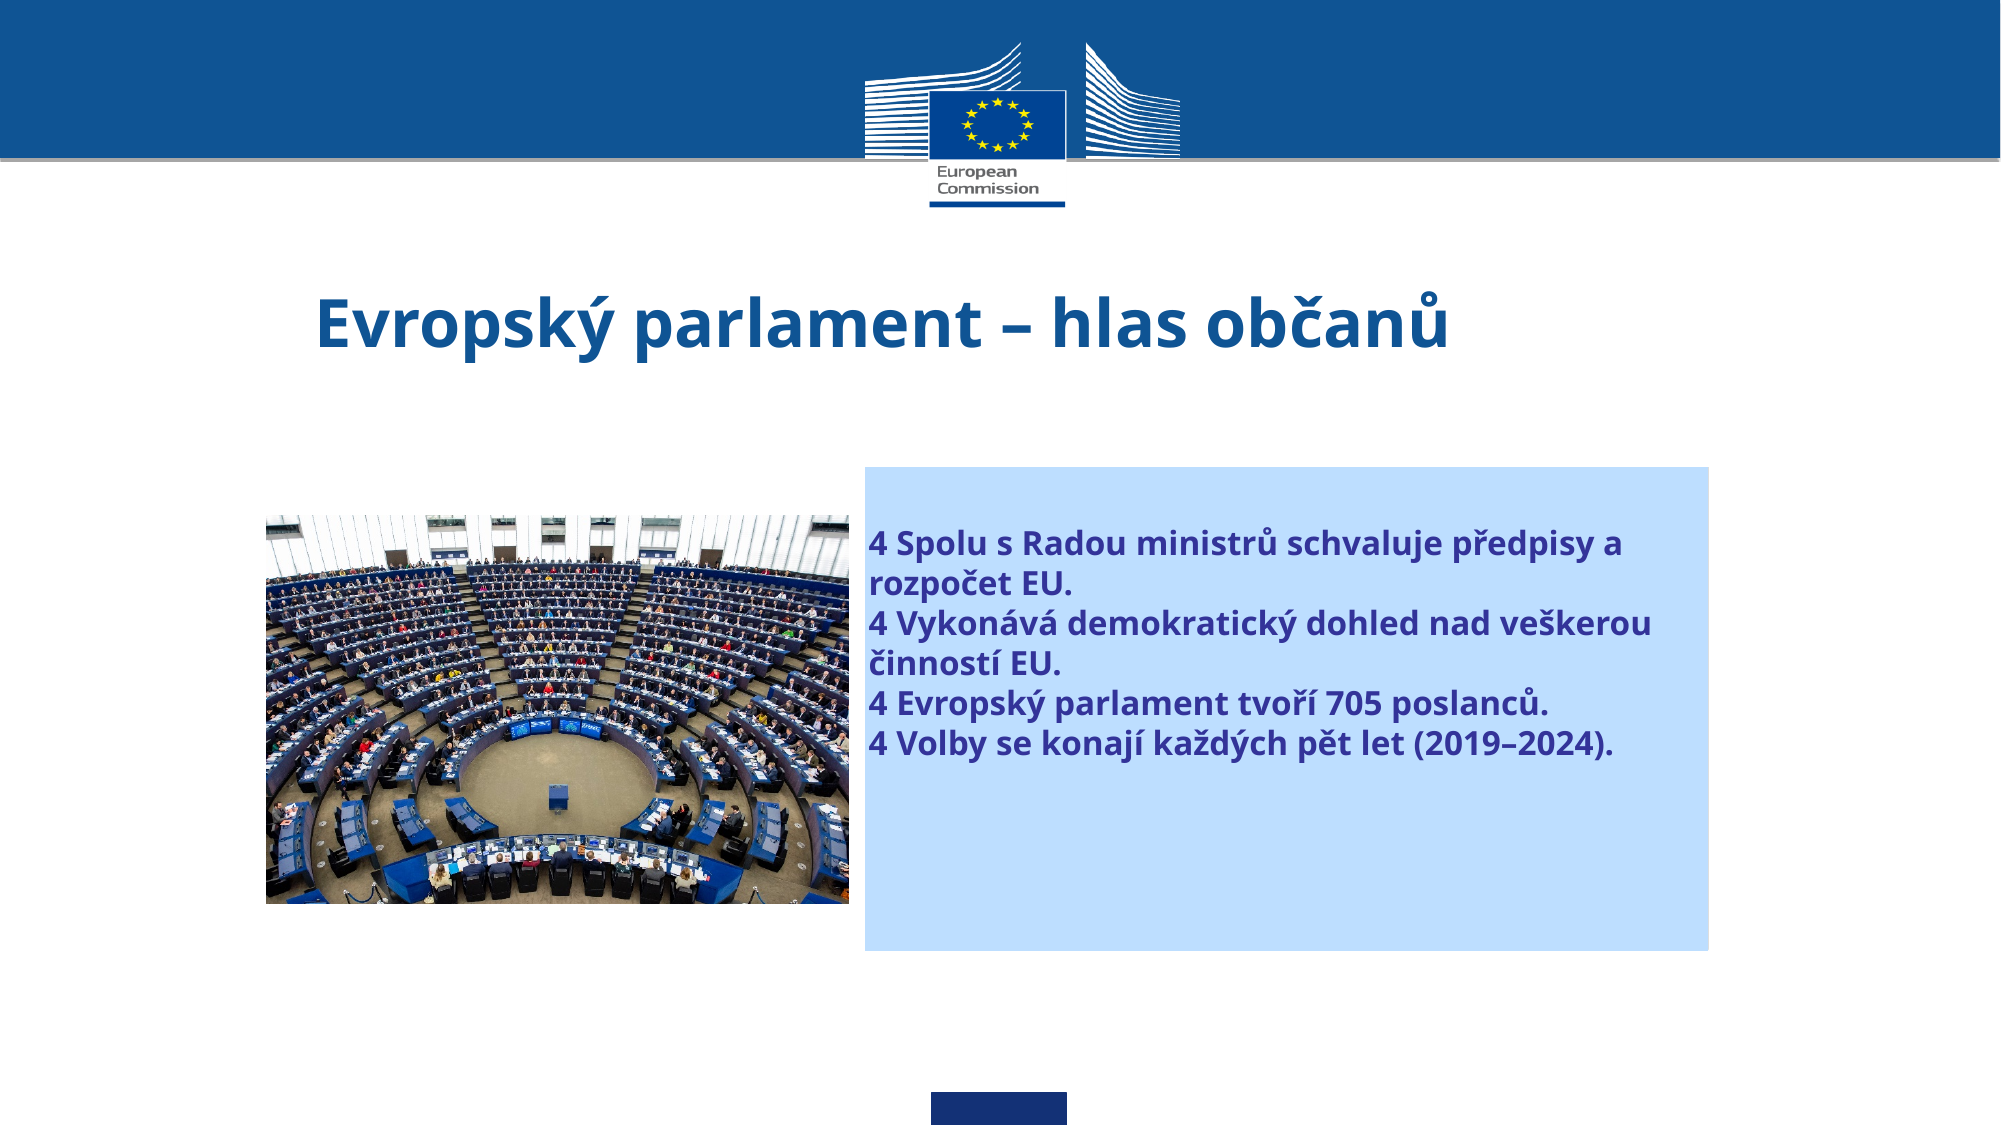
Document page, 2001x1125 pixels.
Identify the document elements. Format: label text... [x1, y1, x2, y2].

text_box Evropský parlament – hlas občanů [299, 243, 1650, 398]
picture [266, 515, 849, 904]
text_box 4 Spolu s Radou ministrů schvaluje předpisy a rozpočet EU. 4 Vykonává demokratický dohled nad veškerou činností EU. 4 Evropský parlament tvoří 705 poslanců. 4 Volby se konají každých pět let (2019–2024). [854, 329, 1719, 955]
